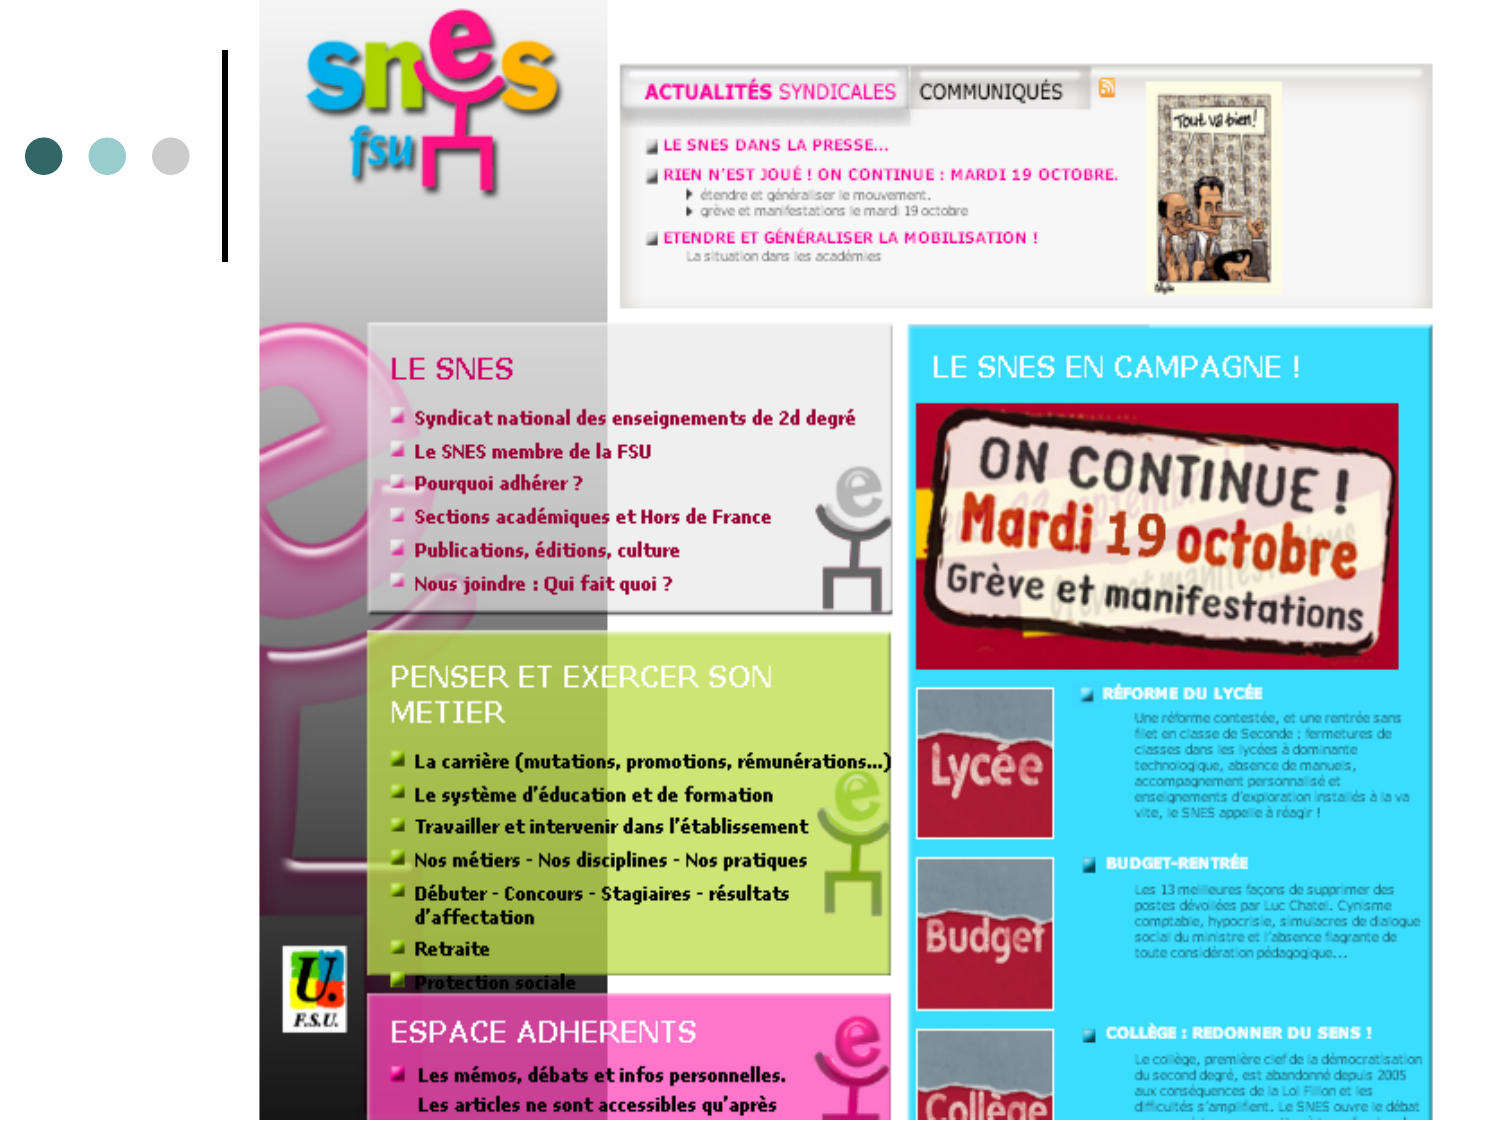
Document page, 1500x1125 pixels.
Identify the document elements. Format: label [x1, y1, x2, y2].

picture [253, 0, 1434, 1125]
